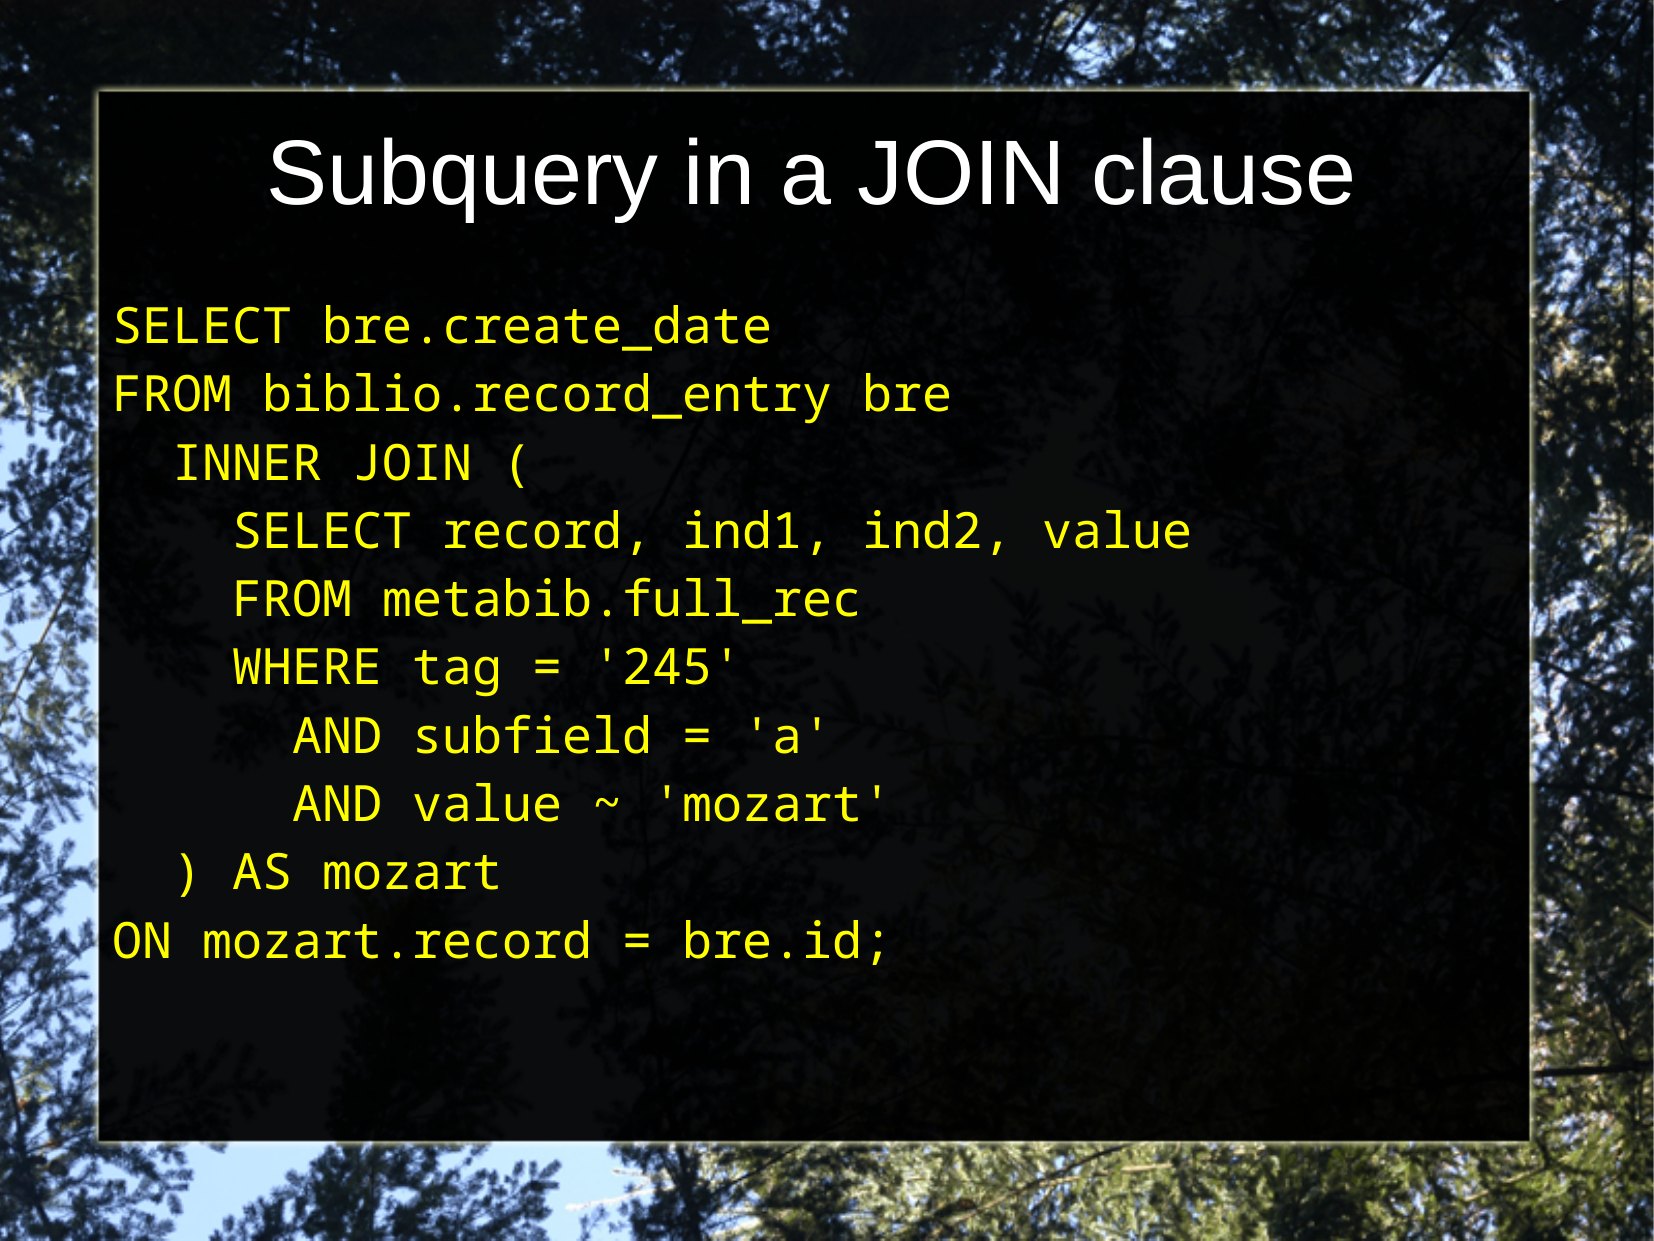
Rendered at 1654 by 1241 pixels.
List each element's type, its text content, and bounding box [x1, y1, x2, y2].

title Subquery in a JOIN clause [88, 88, 1536, 257]
list SELECT bre.create_date FROM biblio.record_entry bre INNER JOIN ( SELECT record, ind1, ind2, value FROM metabib.full_rec WHERE tag = '245' AND subfield = 'a' AND value ~ 'mozart' ) AS mozart ON mozart.record = bre.id; [112, 290, 1536, 1010]
picture [0, 0, 1654, 1241]
